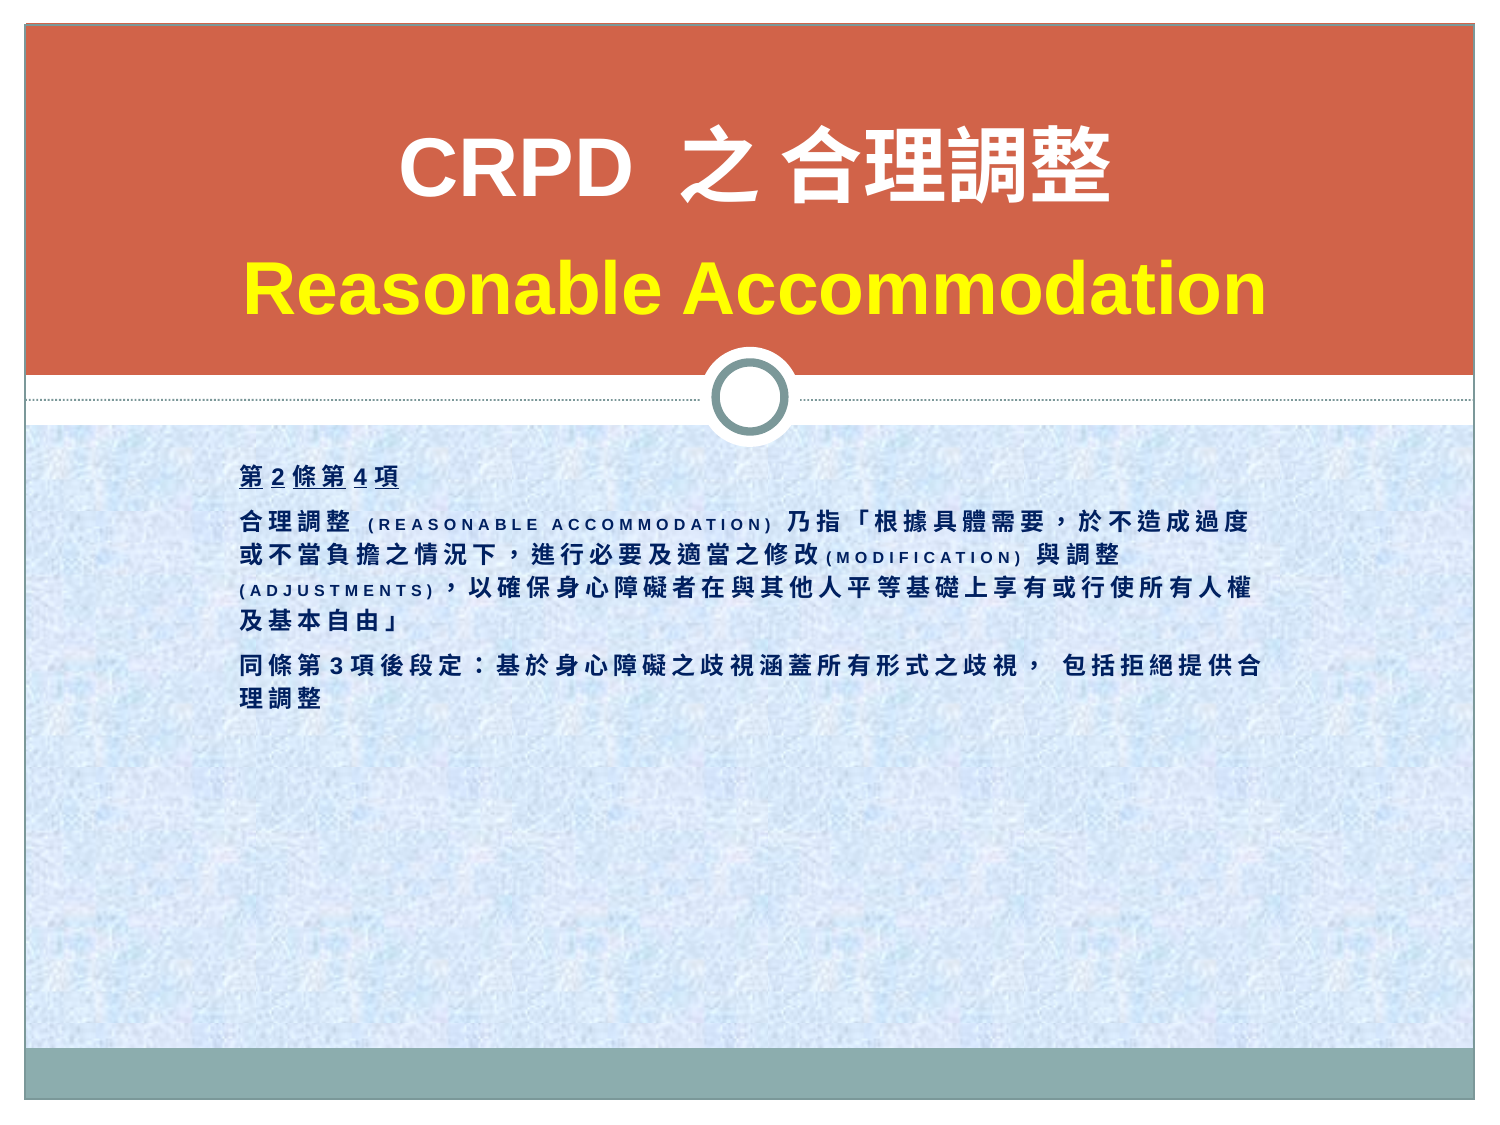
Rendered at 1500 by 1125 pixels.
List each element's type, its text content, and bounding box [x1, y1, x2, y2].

list 第2條第4項 合理調整 (reasonable Accommodation) 乃指「根據具體需要，於不造成過度或不當負擔之情況下，進行必要及適當之修改(modification) 與調整(adjustments)，以確保身心障礙者在與其他人平等基礎上享有或行使所有人權及基本自由」 同條第3項後段定：基於身心障礙之歧視涵蓋所有形式之歧視， 包括拒絕提供合理調整 [123, 432, 1329, 823]
title CRPD 之 合理調整 Reasonable Accommodation [123, 137, 1399, 317]
